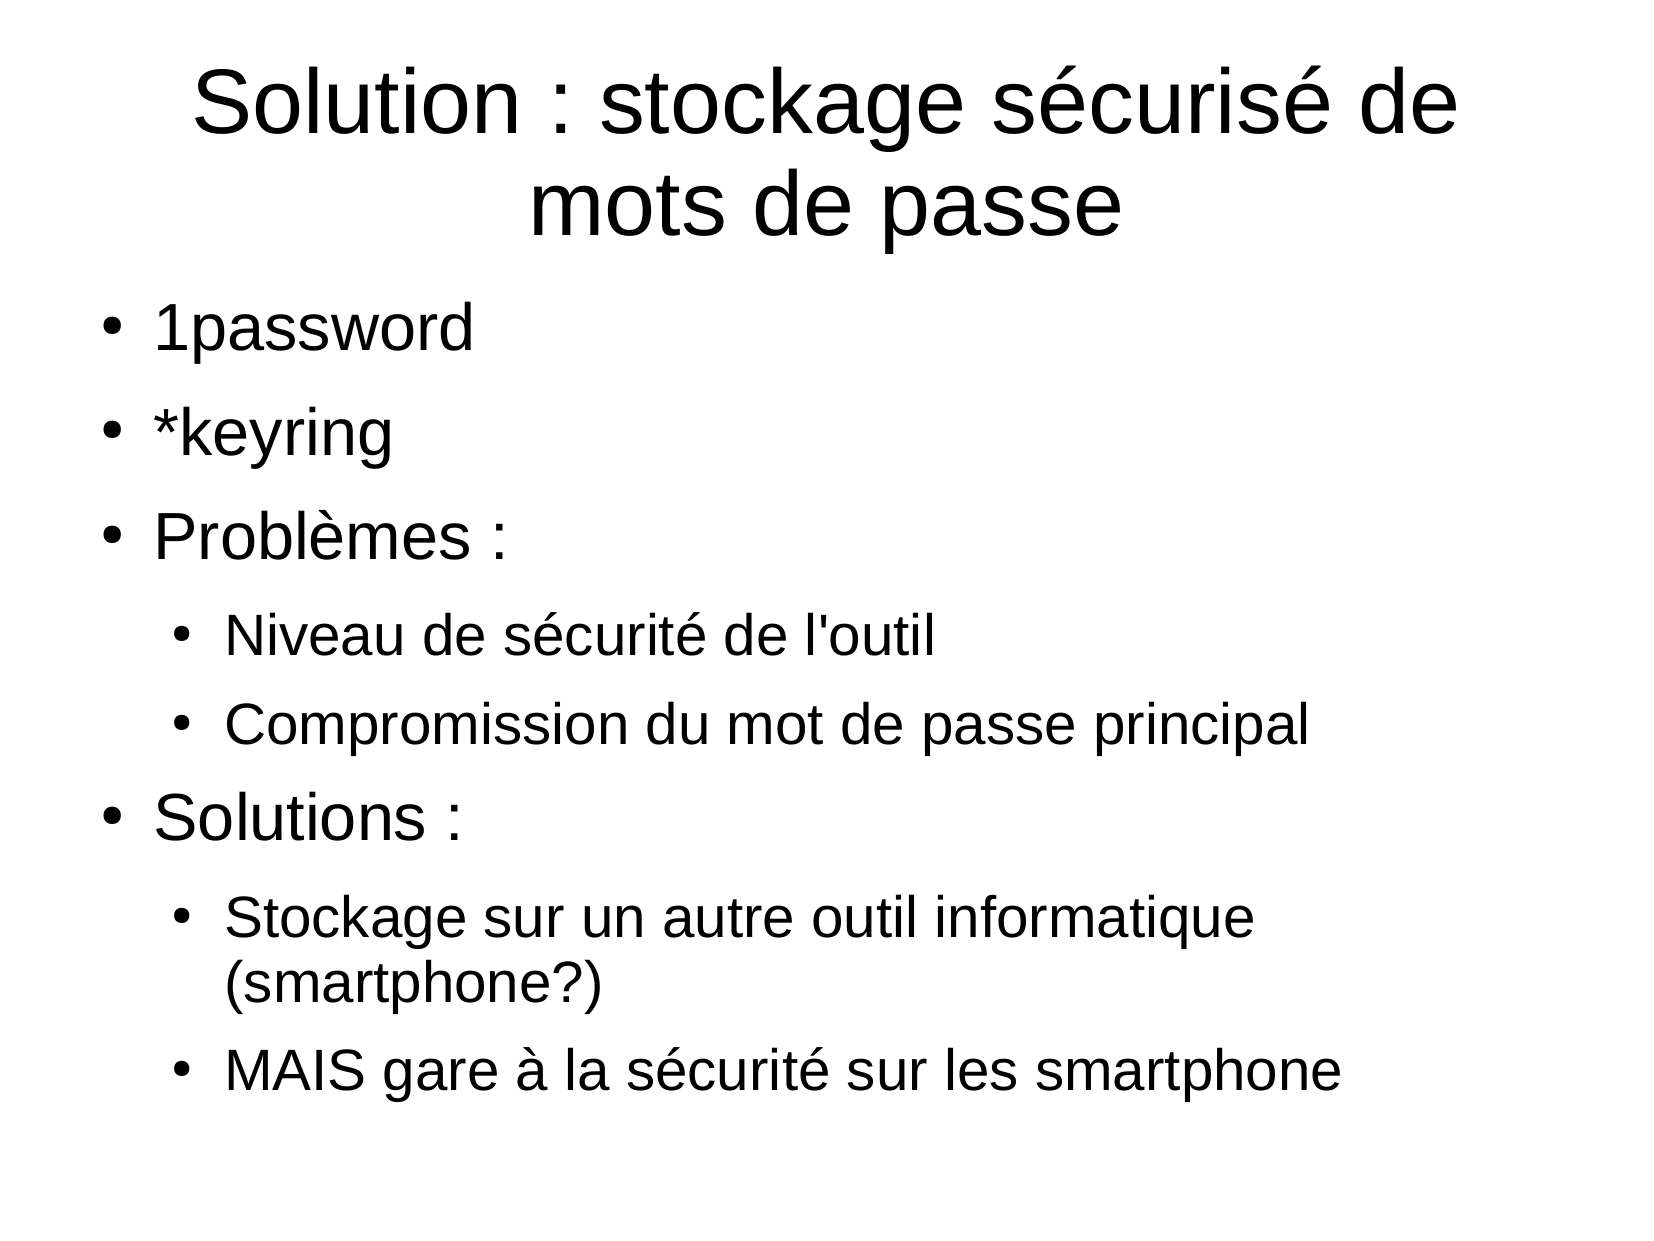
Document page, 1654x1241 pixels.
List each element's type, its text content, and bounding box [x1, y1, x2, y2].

list 1password *keyring Problèmes : Niveau de sécurité de l'outil Compromission du mot de passe principal Solutions : Stockage sur un autre outil informatique (smartphone?) MAIS gare à la sécurité sur les smartphone [82, 290, 1571, 1109]
title Solution : stockage sécurisé de mots de passe [82, 49, 1571, 257]
